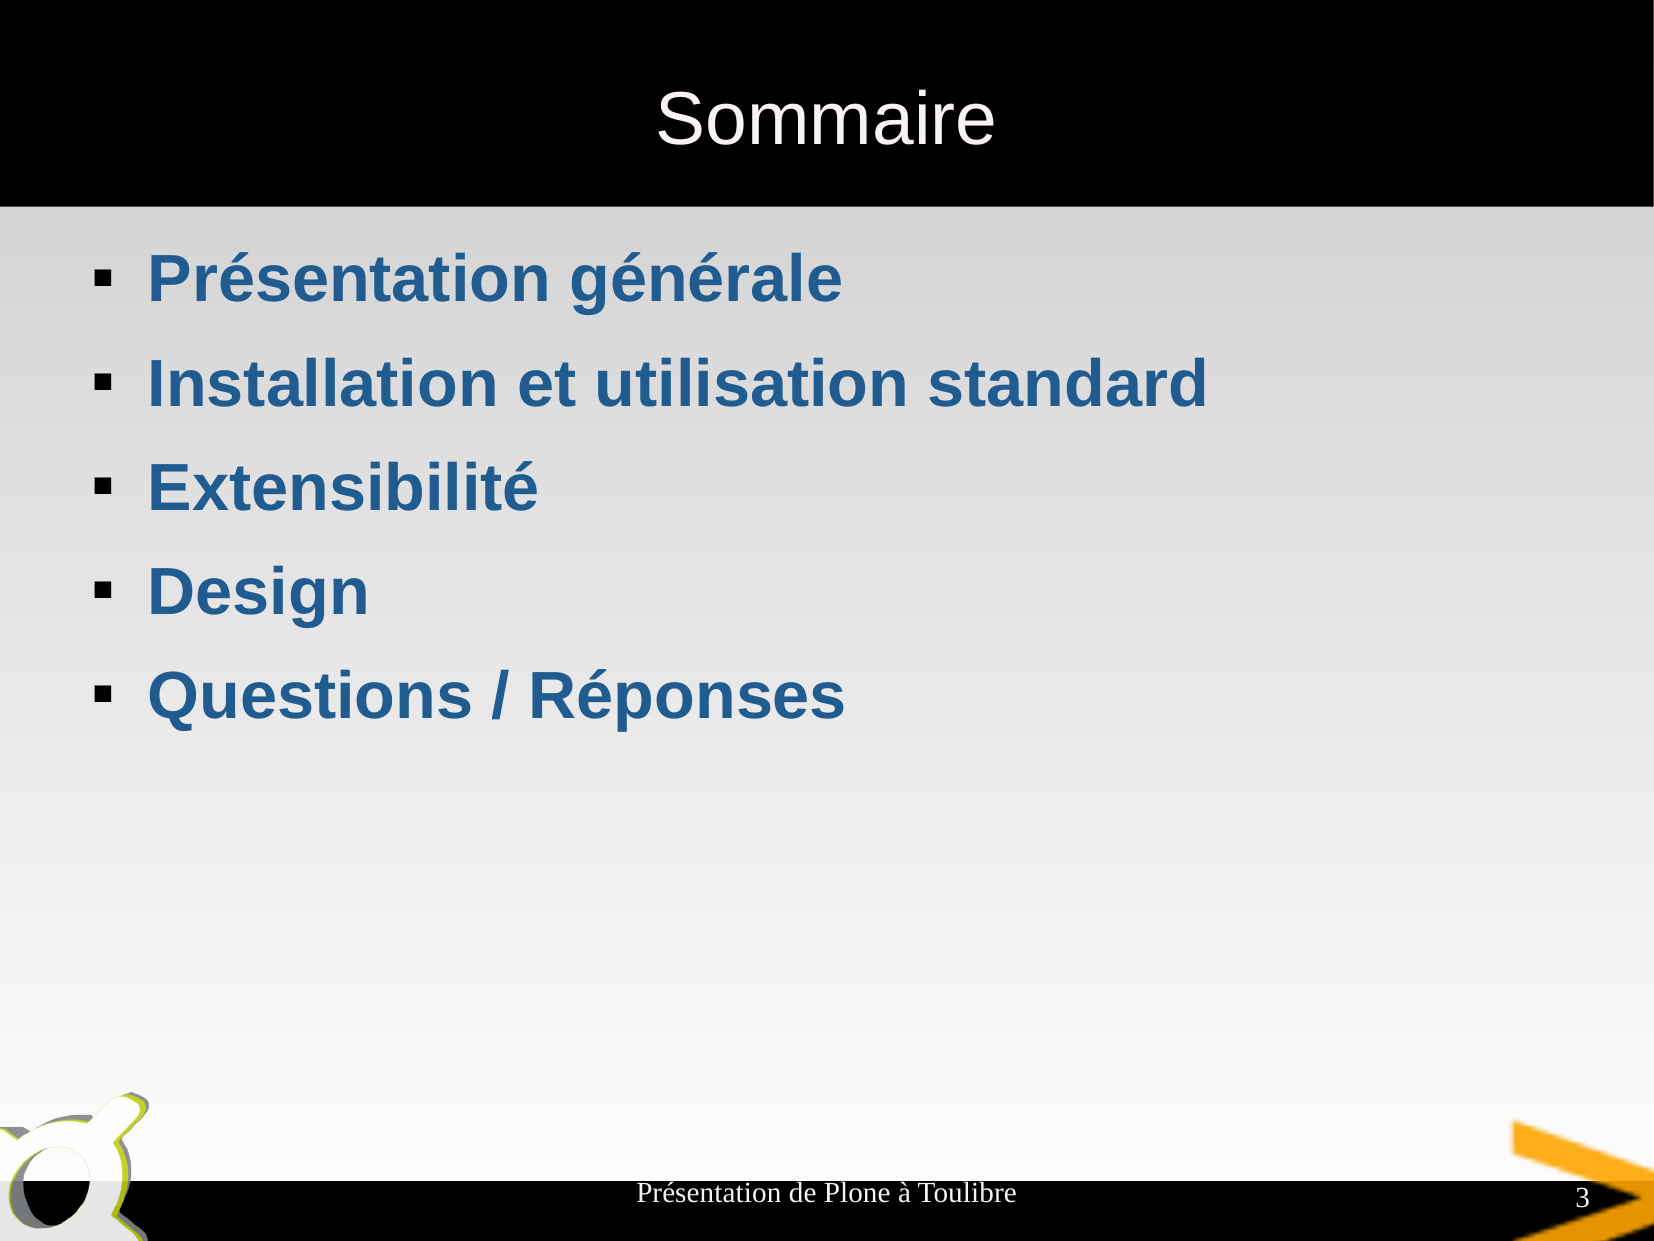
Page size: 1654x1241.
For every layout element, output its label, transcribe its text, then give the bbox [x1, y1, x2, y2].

list Présentation générale Installation et utilisation standard Extensibilité Design Questions / Réponses [76, 241, 1565, 1123]
picture [0, 1181, 149, 1241]
title Sommaire [177, 29, 1477, 207]
picture [1505, 1181, 1654, 1241]
